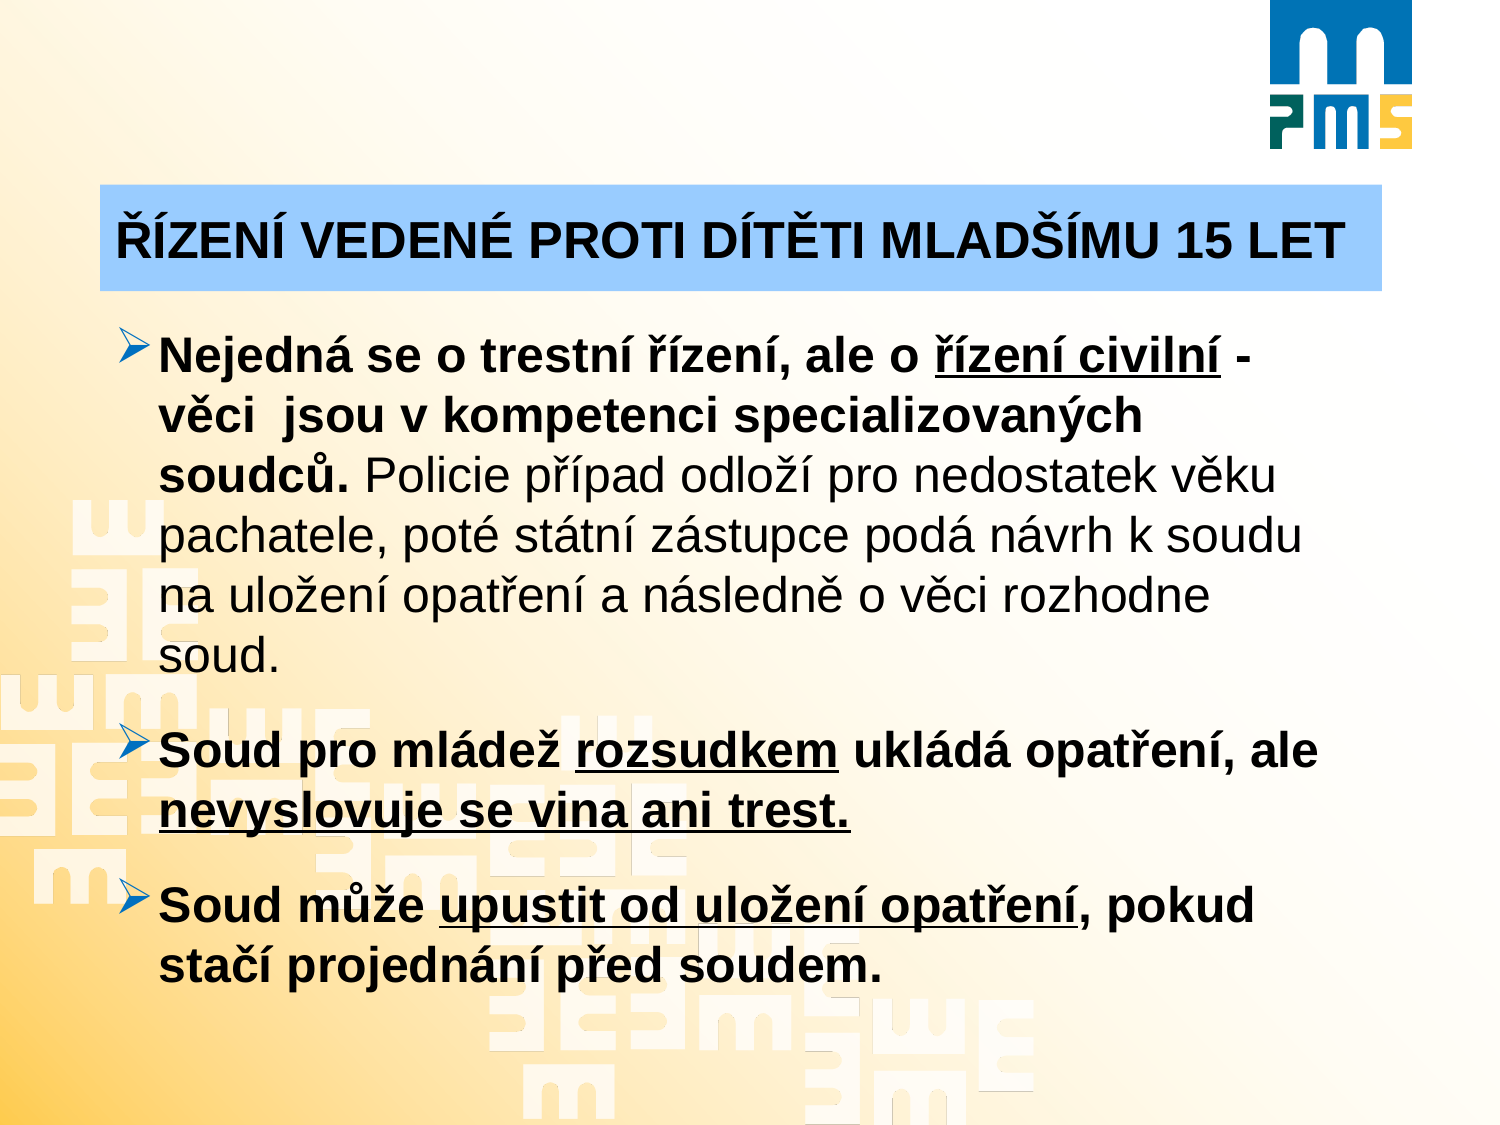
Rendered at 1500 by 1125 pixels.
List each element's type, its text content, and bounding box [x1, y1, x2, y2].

title ŘÍZENÍ VEDENÉ PROTI DÍTĚTI MLADŠÍMU 15 LET [100, 184, 1382, 292]
text_box Nejedná se o trestní řízení, ale o řízení civilní - věci jsou v kompetenci specializovaných soudců. Policie případ odloží pro nedostatek věku pachatele, poté státní zástupce podá návrh k soudu na uložení opatření a následně o věci rozhodne soud. Soud pro mládež rozsudkem ukládá opatření, ale nevyslovuje se vina ani trest. Soud může upustit od uložení opatření, pokud stačí projednání před soudem. [100, 314, 1341, 1024]
picture [0, 0, 1500, 1125]
